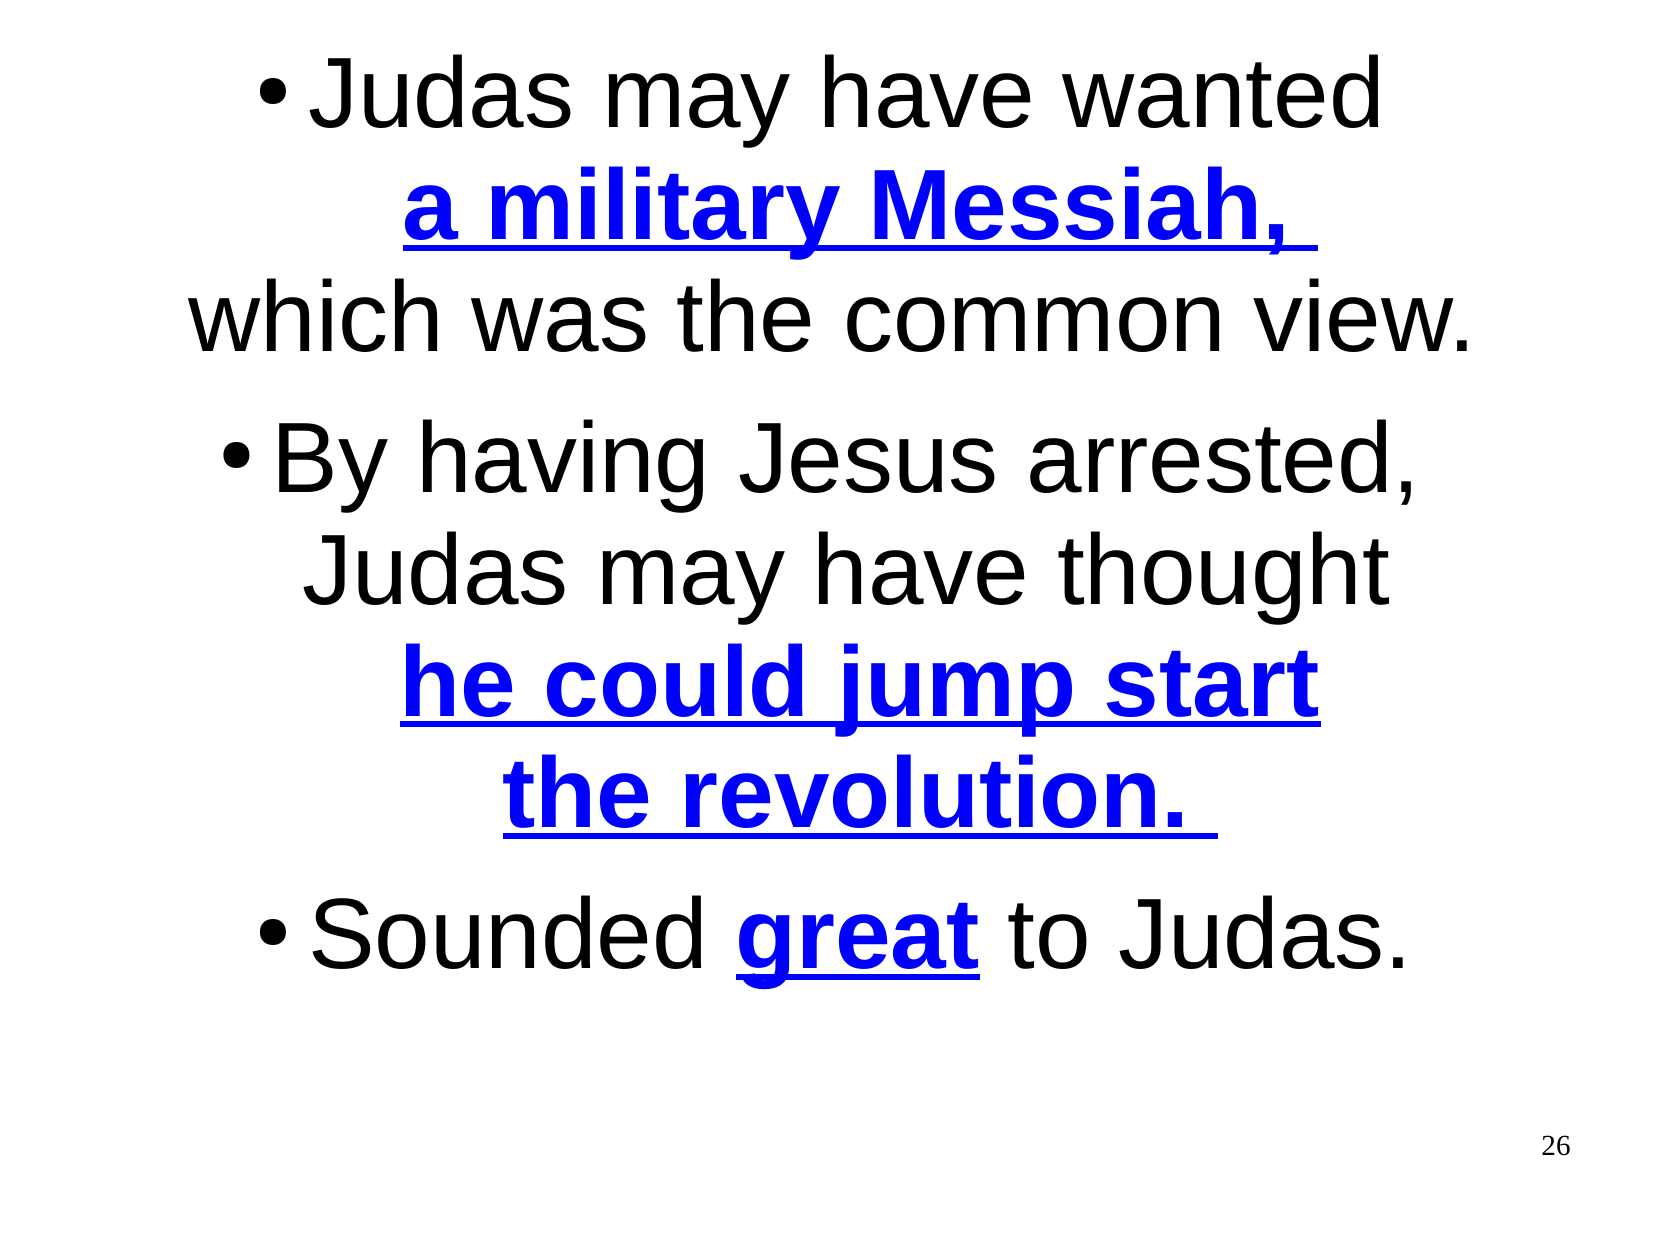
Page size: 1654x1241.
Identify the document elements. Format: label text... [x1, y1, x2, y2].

list Judas may have wanted a military Messiah, which was the common view. By having Jesus arrested, Judas may have thought he could jump start the revolution. Sounded great to Judas. [37, 37, 1613, 1238]
